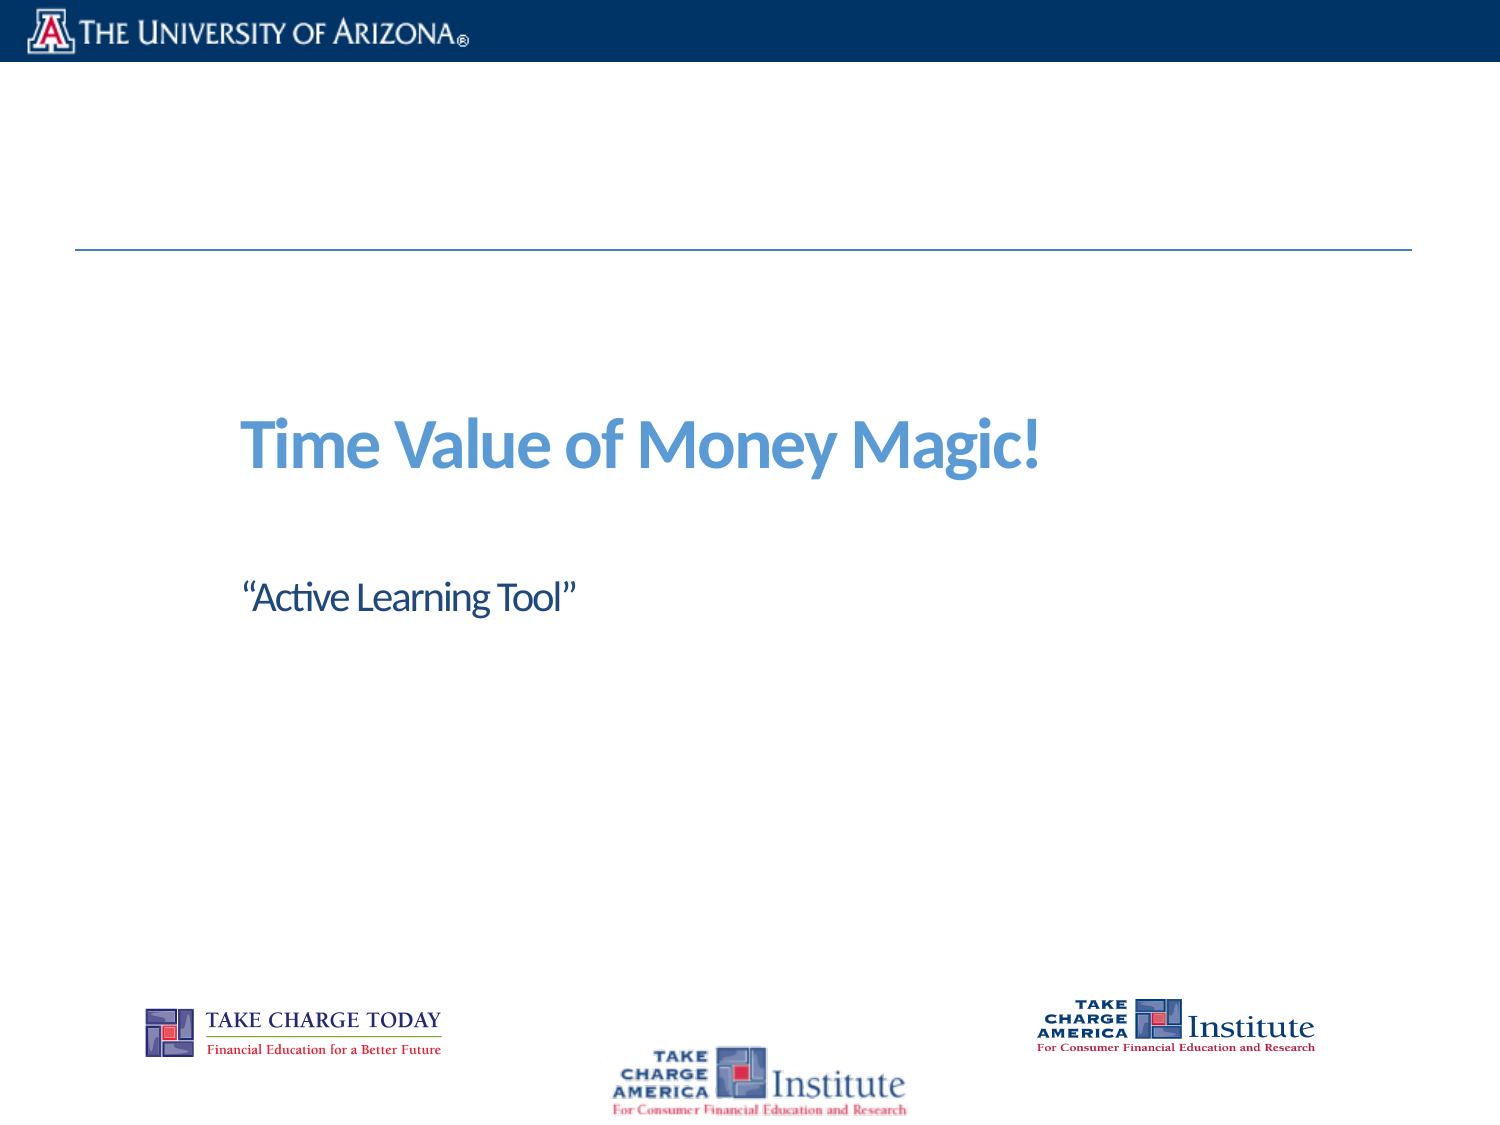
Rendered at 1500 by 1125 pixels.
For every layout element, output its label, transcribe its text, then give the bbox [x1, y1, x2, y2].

title Time Value of Money Magic! “Active Learning Tool” [225, 387, 1450, 629]
